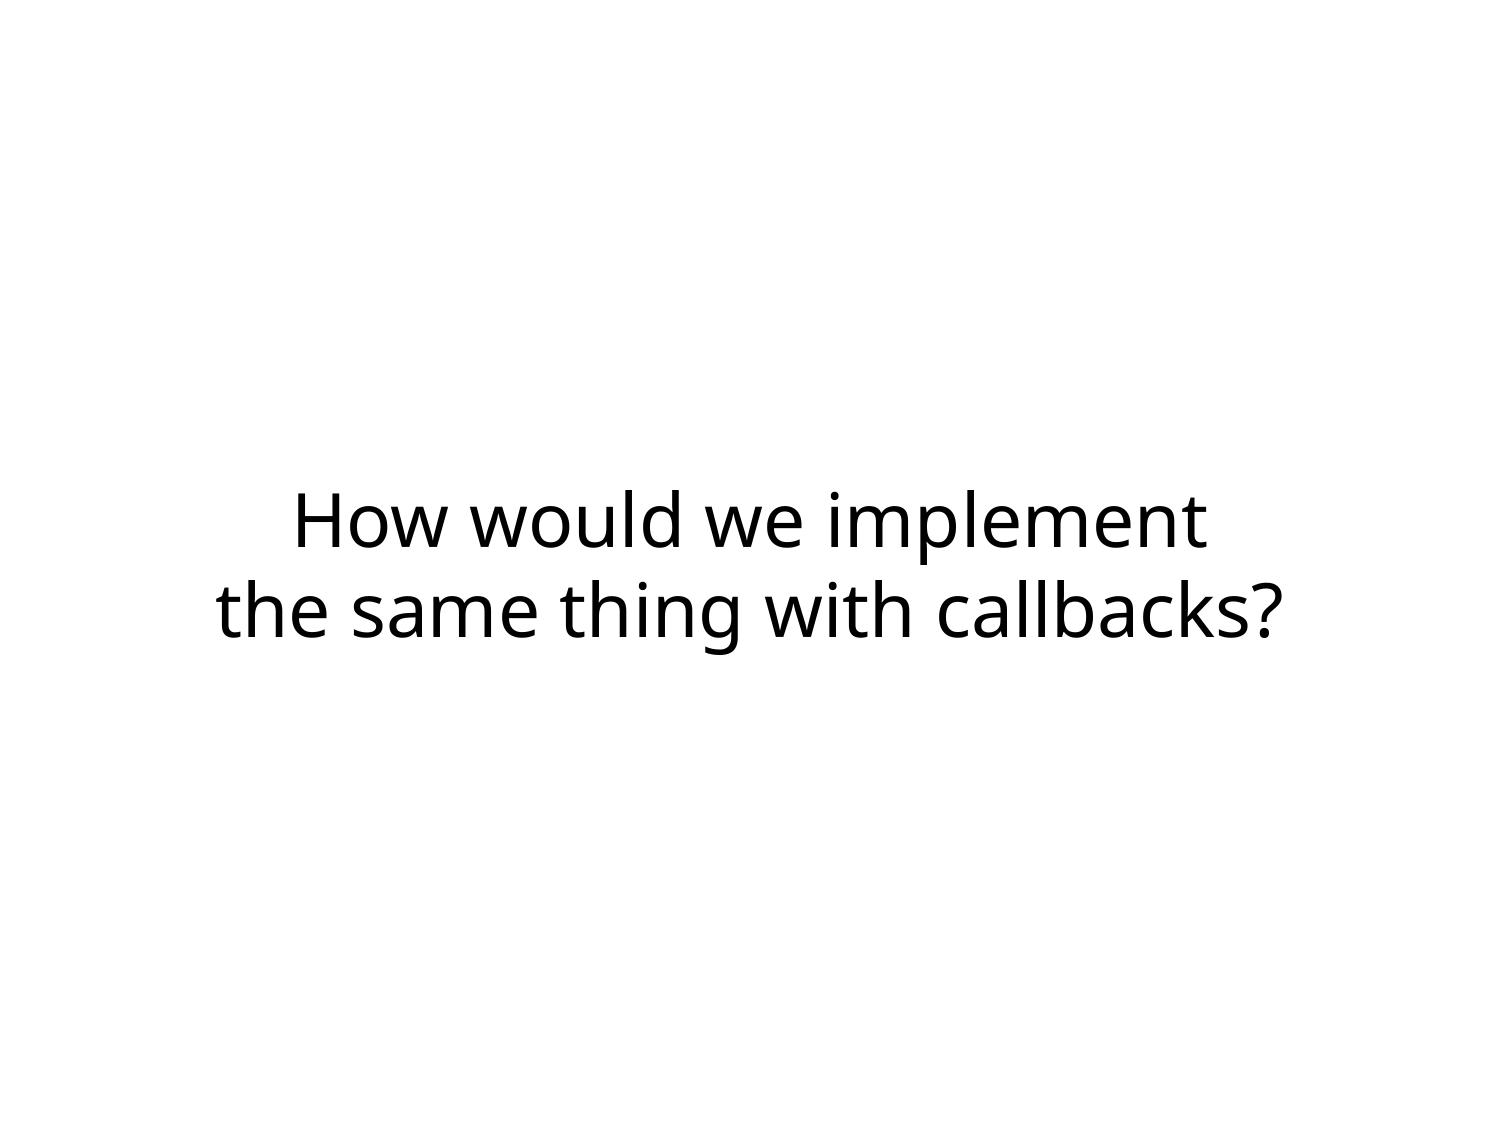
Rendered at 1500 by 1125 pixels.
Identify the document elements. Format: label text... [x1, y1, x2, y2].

title How would we implement the same thing with callbacks? [51, 470, 1449, 655]
